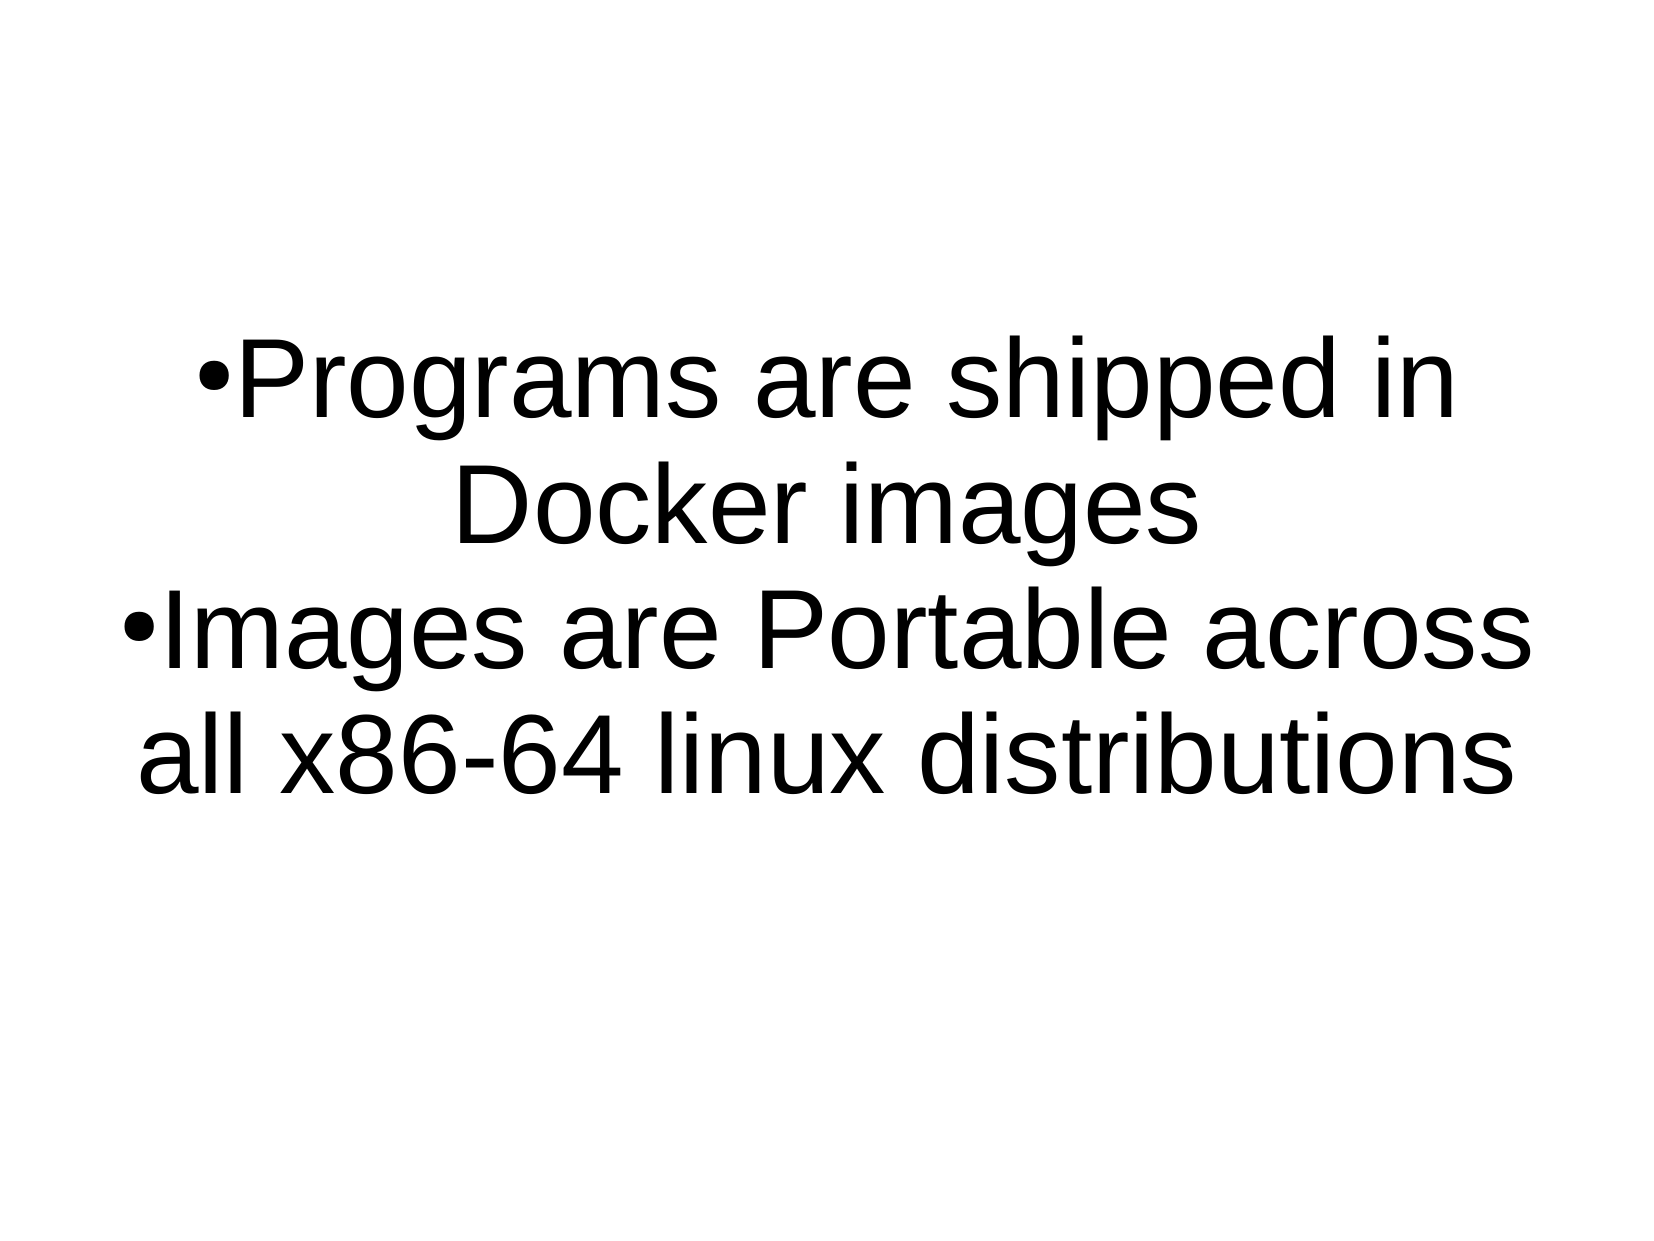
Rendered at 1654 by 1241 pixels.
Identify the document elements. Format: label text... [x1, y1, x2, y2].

subtitle Programs are shipped in Docker images Images are Portable across all x86-64 linux distributions [82, 49, 1571, 1010]
